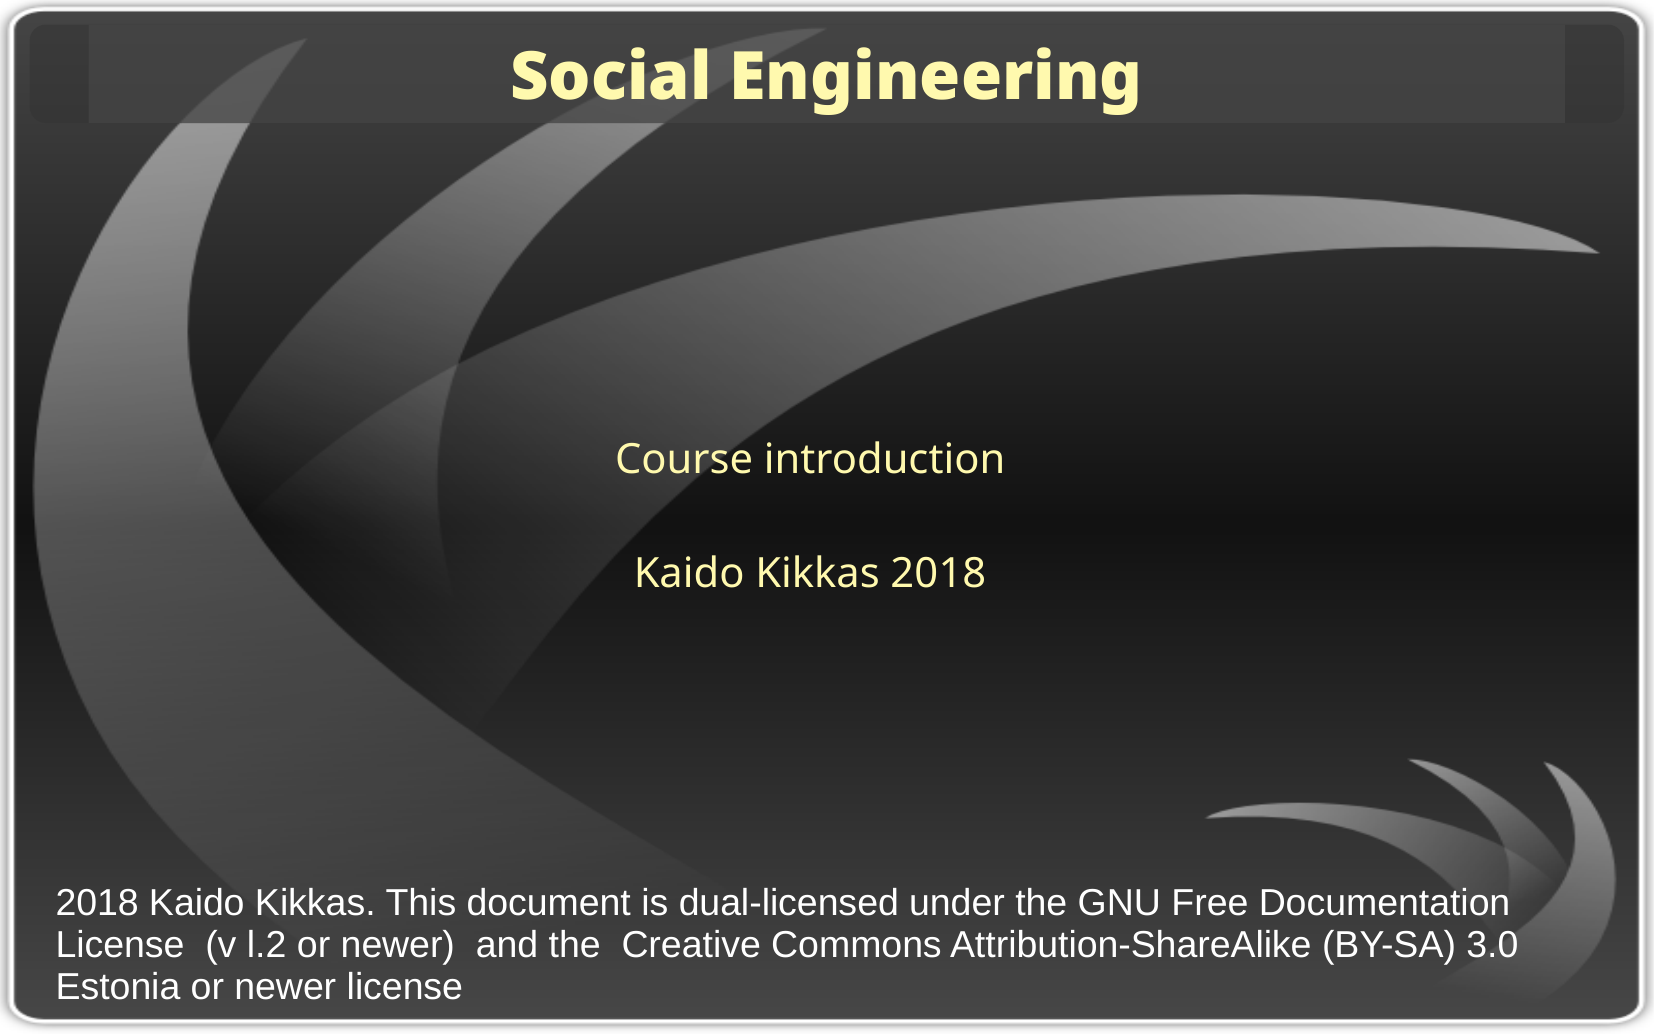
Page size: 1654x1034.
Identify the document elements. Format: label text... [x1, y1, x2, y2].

text_box Course introduction Kaido Kikkas 2018 [116, 262, 1505, 795]
title Social Engineering [88, 24, 1565, 124]
text_box 2018 Kaido Kikkas. This document is dual-licensed under the GNU Free Documentation License (v l.2 or newer) and the Creative Commons Attribution-ShareAlike (BY-SA) 3.0 Estonia or newer license [40, 874, 1654, 1015]
subtitle [82, 172, 1571, 772]
picture [0, 0, 1654, 1034]
